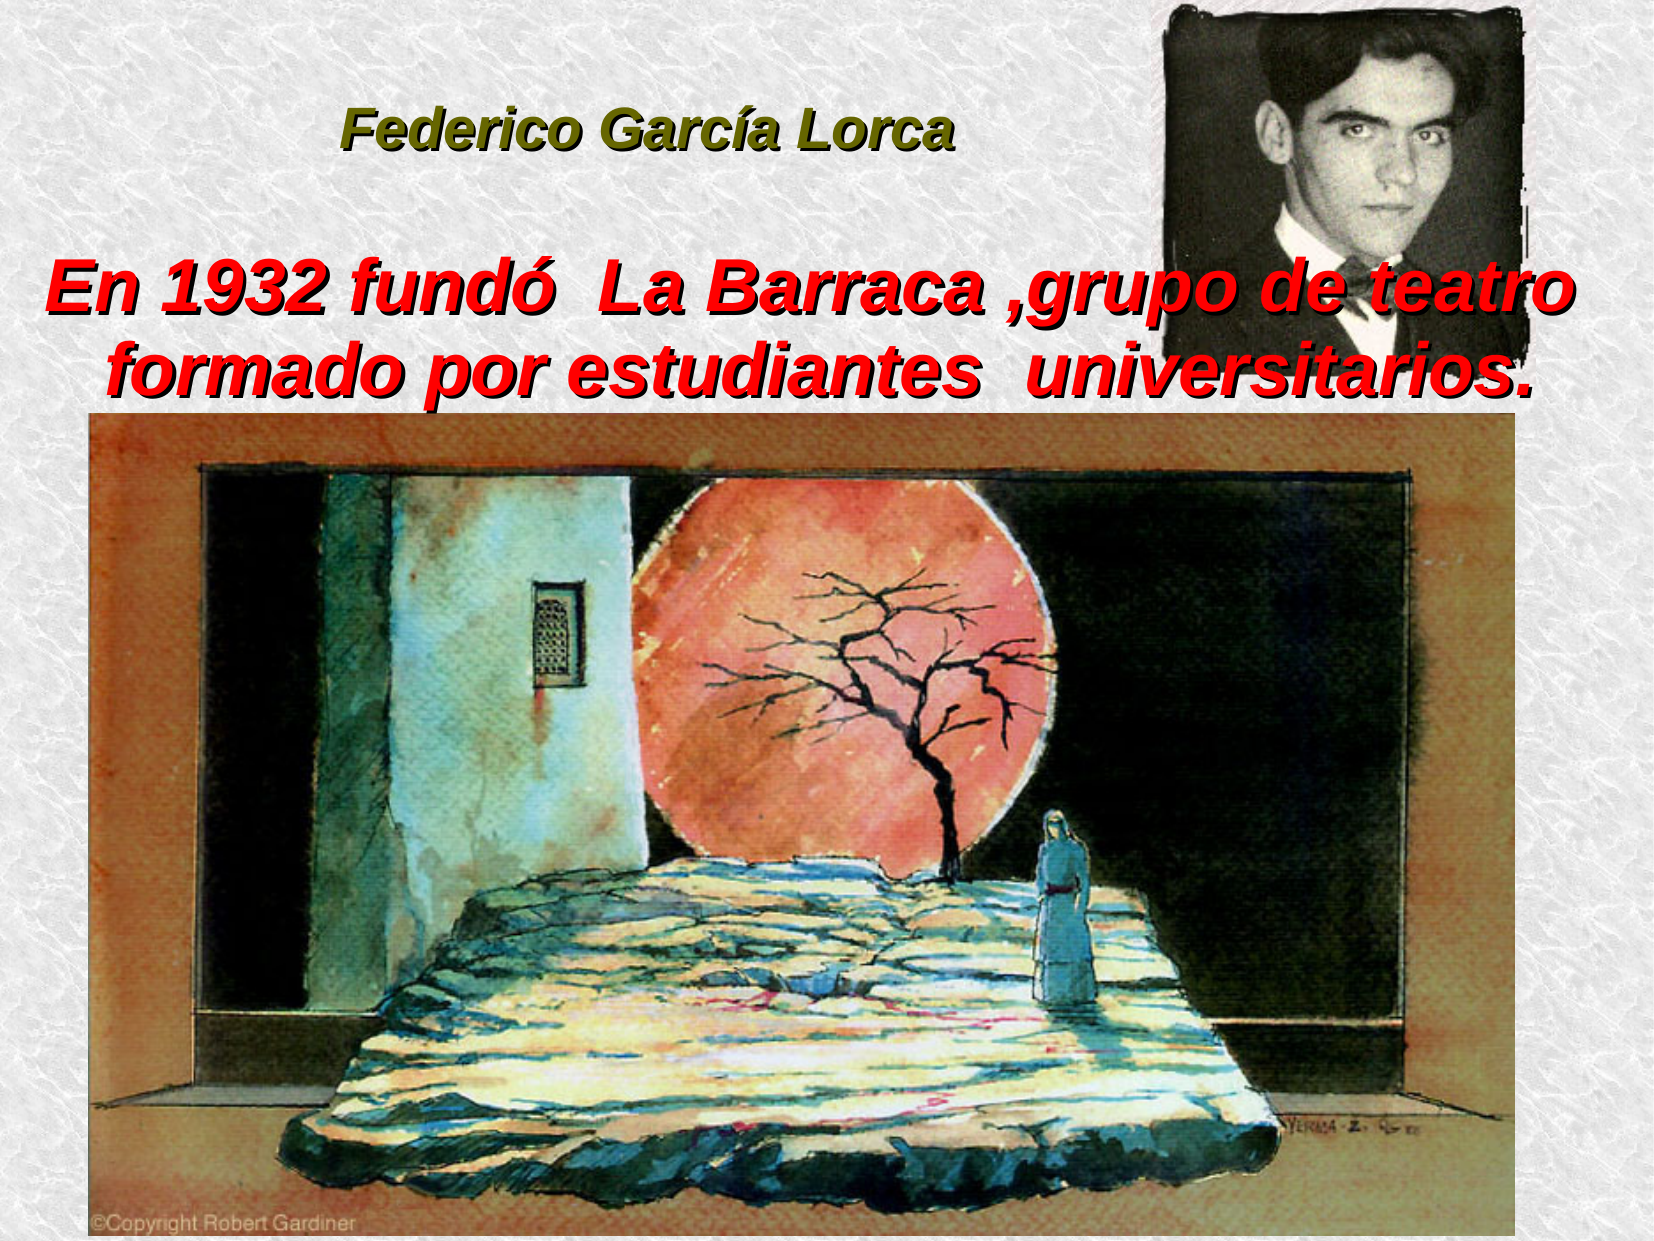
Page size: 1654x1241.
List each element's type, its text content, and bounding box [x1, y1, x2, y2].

text_box En 1932 fundó La Barraca ,grupo de teatro formado por estudiantes universitarios. [29, 236, 1613, 419]
text_box Federico García Lorca [324, 88, 971, 170]
picture [0, 0, 1654, 1241]
